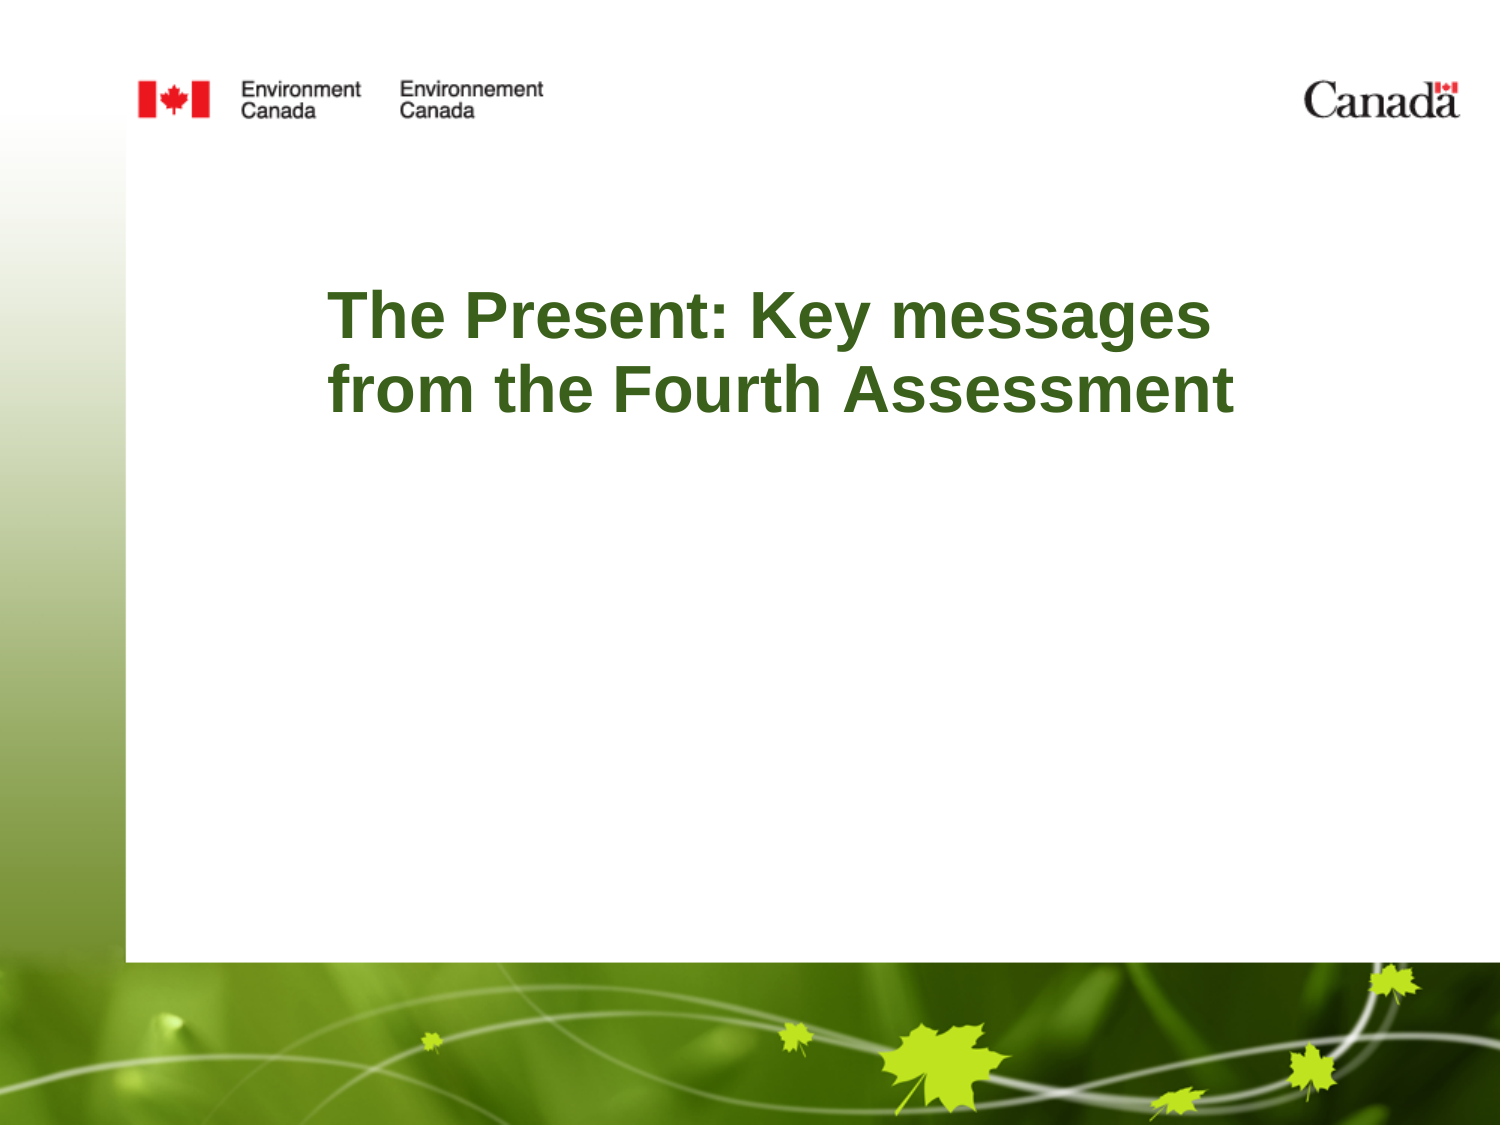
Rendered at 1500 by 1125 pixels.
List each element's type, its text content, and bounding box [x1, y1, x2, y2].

picture [0, 0, 1500, 1125]
title The Present: Key messages from the Fourth Assessment [312, 231, 1353, 473]
